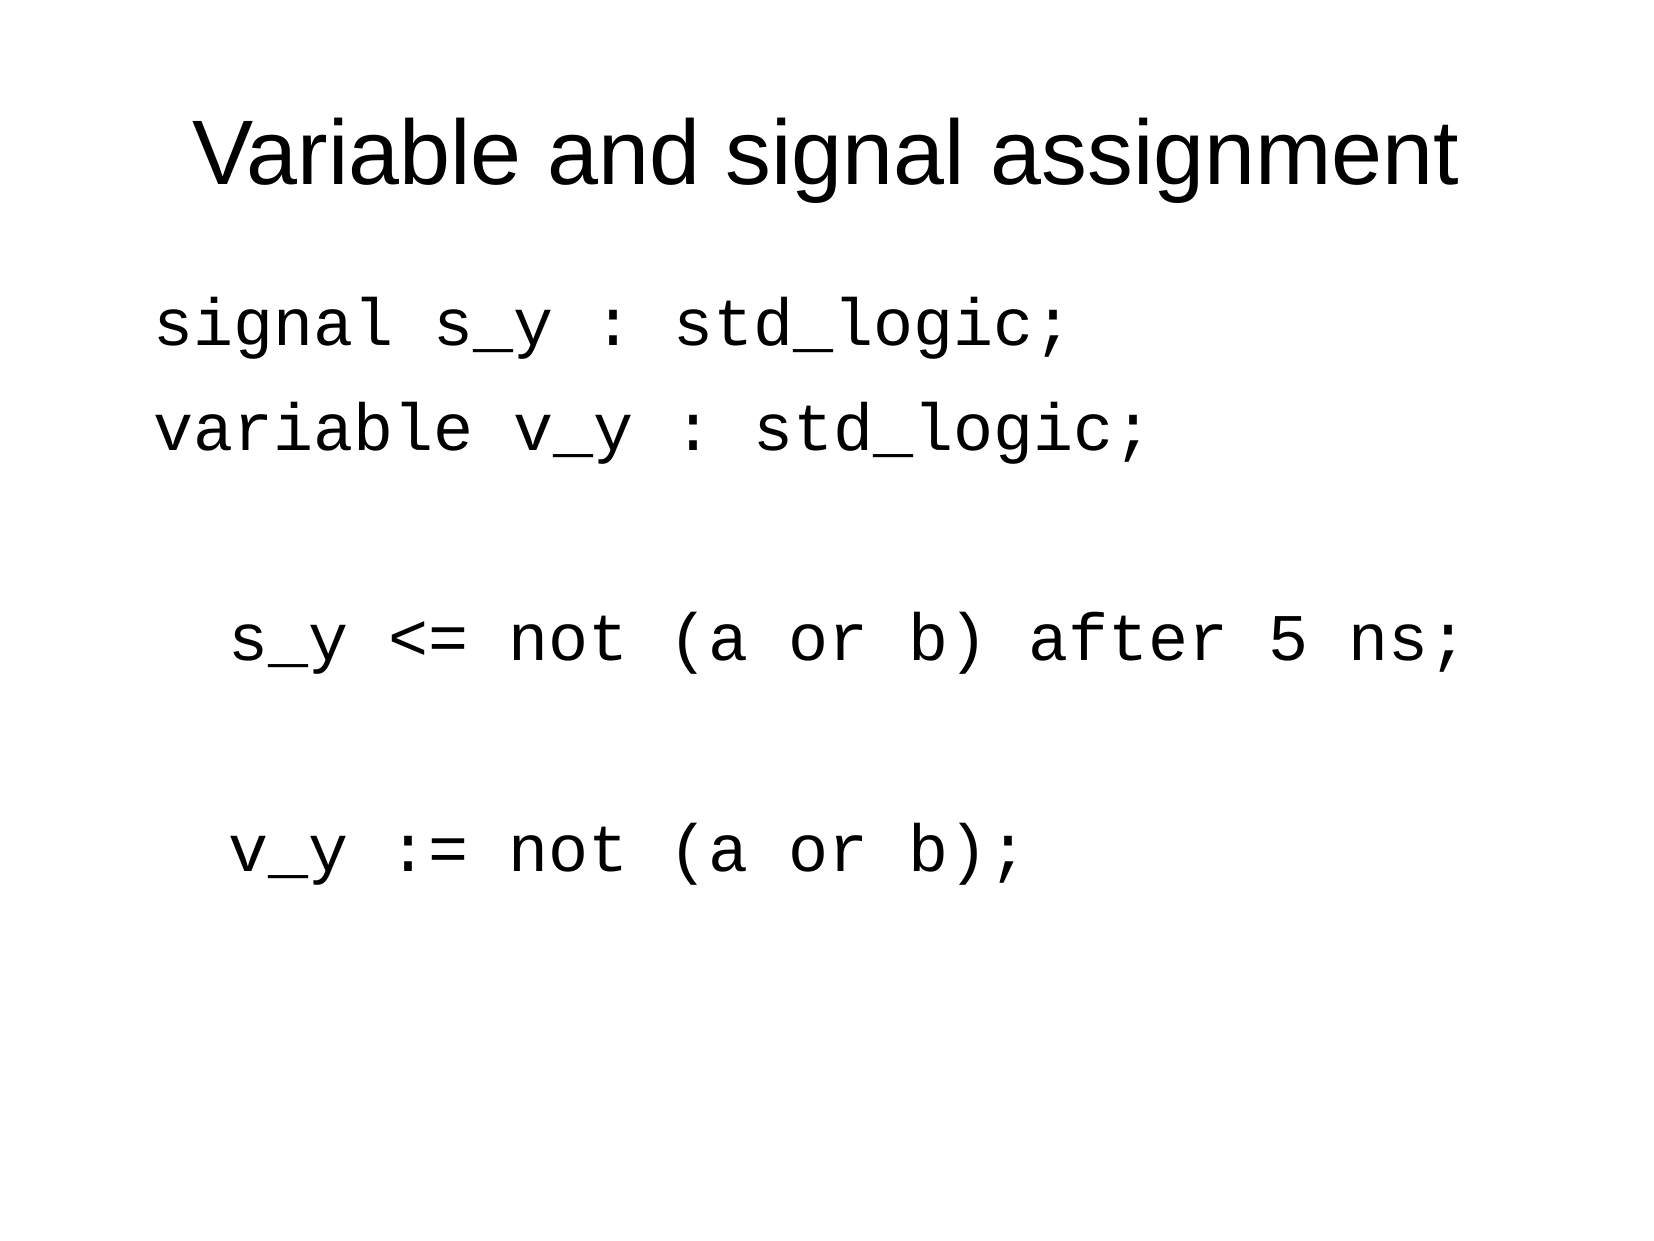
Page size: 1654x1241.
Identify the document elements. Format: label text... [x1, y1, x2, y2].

title Variable and signal assignment [82, 49, 1571, 257]
list signal s_y : std_logic; variable v_y : std_logic; s_y <= not (a or b) after 5 ns; v_y := not (a or b); [82, 290, 1571, 1010]
